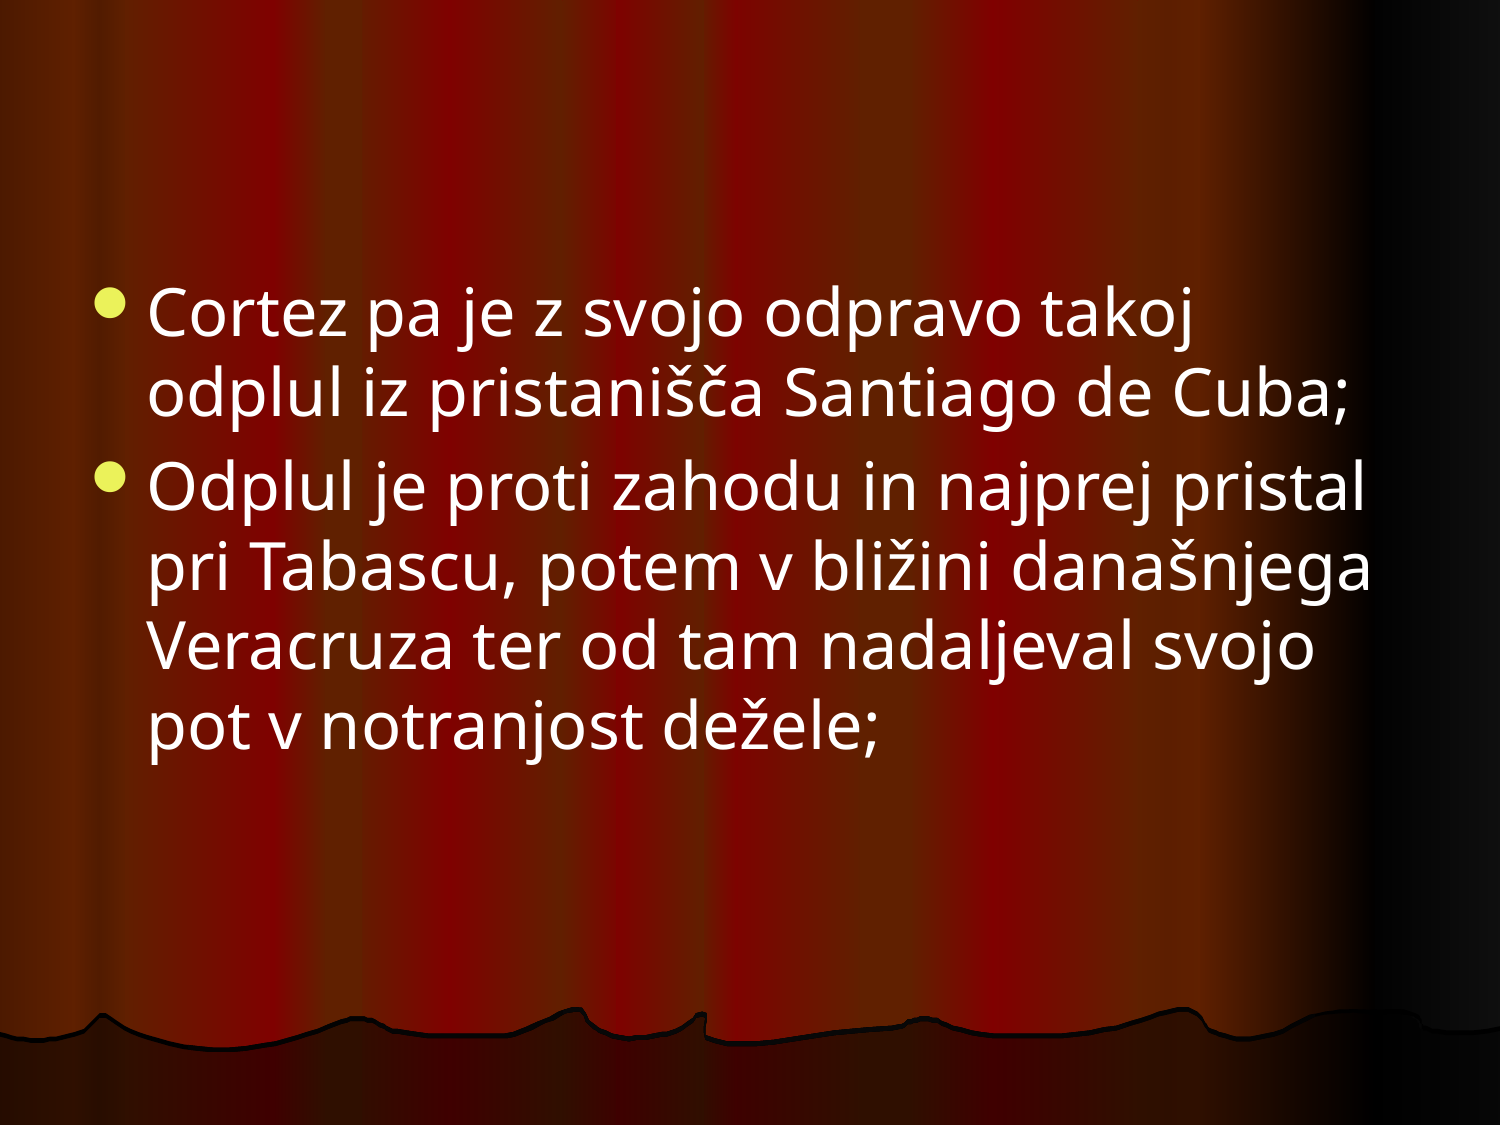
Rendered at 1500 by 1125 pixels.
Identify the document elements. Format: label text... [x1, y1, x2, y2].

list Cortez pa je z svojo odpravo takoj odplul iz pristanišča Santiago de Cuba; Odplul je proti zahodu in najprej pristal pri Tabascu, potem v bližini današnjega Veracruza ter od tam nadaljeval svojo pot v notranjost dežele; [75, 262, 1425, 1006]
